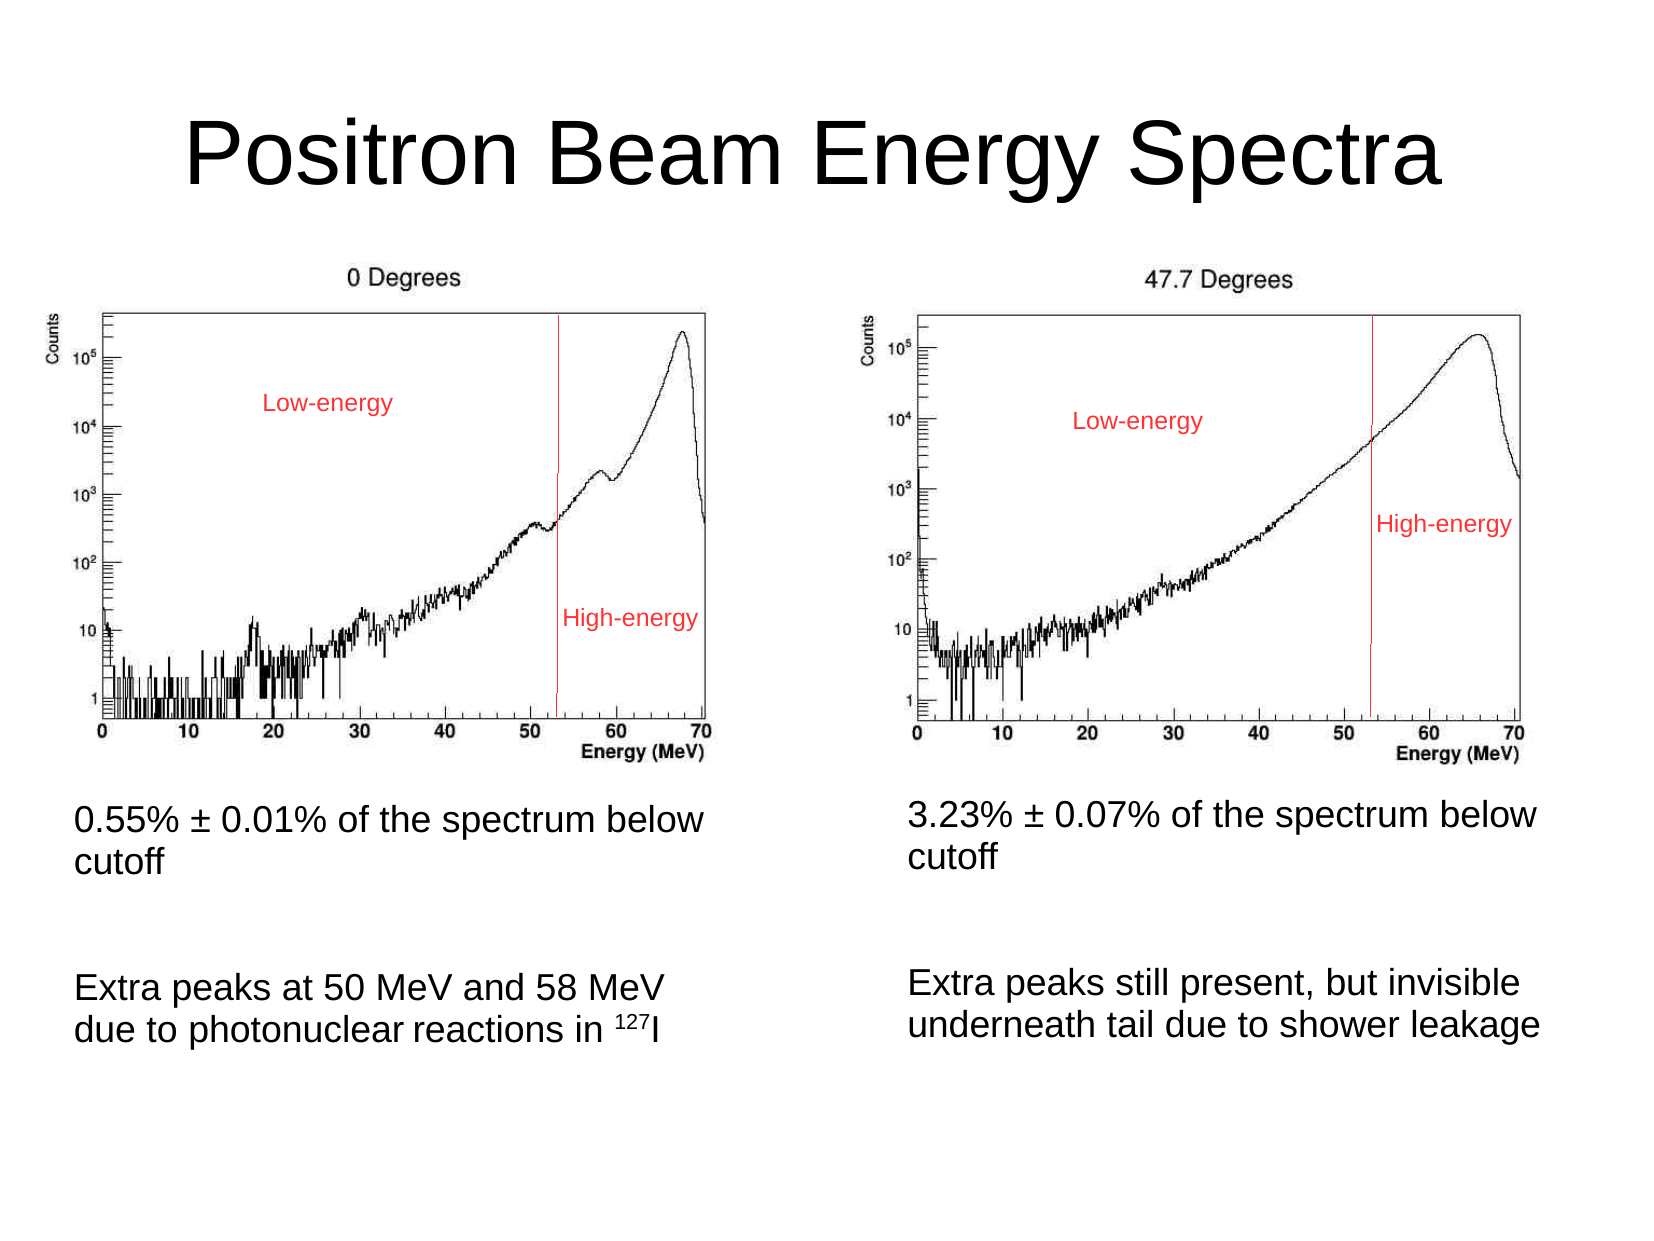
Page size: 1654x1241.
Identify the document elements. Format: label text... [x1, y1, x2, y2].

text_box 0.55% ± 0.01% of the spectrum below cutoff Extra peaks at 50 MeV and 58 MeV due to photonuclear reactions in 127I [59, 791, 746, 1189]
picture [28, 262, 780, 770]
text_box 3.23% ± 0.07% of the spectrum below cutoff Extra peaks still present, but invisible underneath tail due to shower leakage [892, 786, 1579, 1096]
picture [843, 264, 1595, 772]
text_box Low-energy [1057, 399, 1309, 443]
text_box High-energy [1361, 502, 1613, 546]
text_box Low-energy [247, 380, 499, 424]
text_box High-energy [547, 596, 799, 640]
title Positron Beam Energy Spectra [82, 49, 1571, 257]
